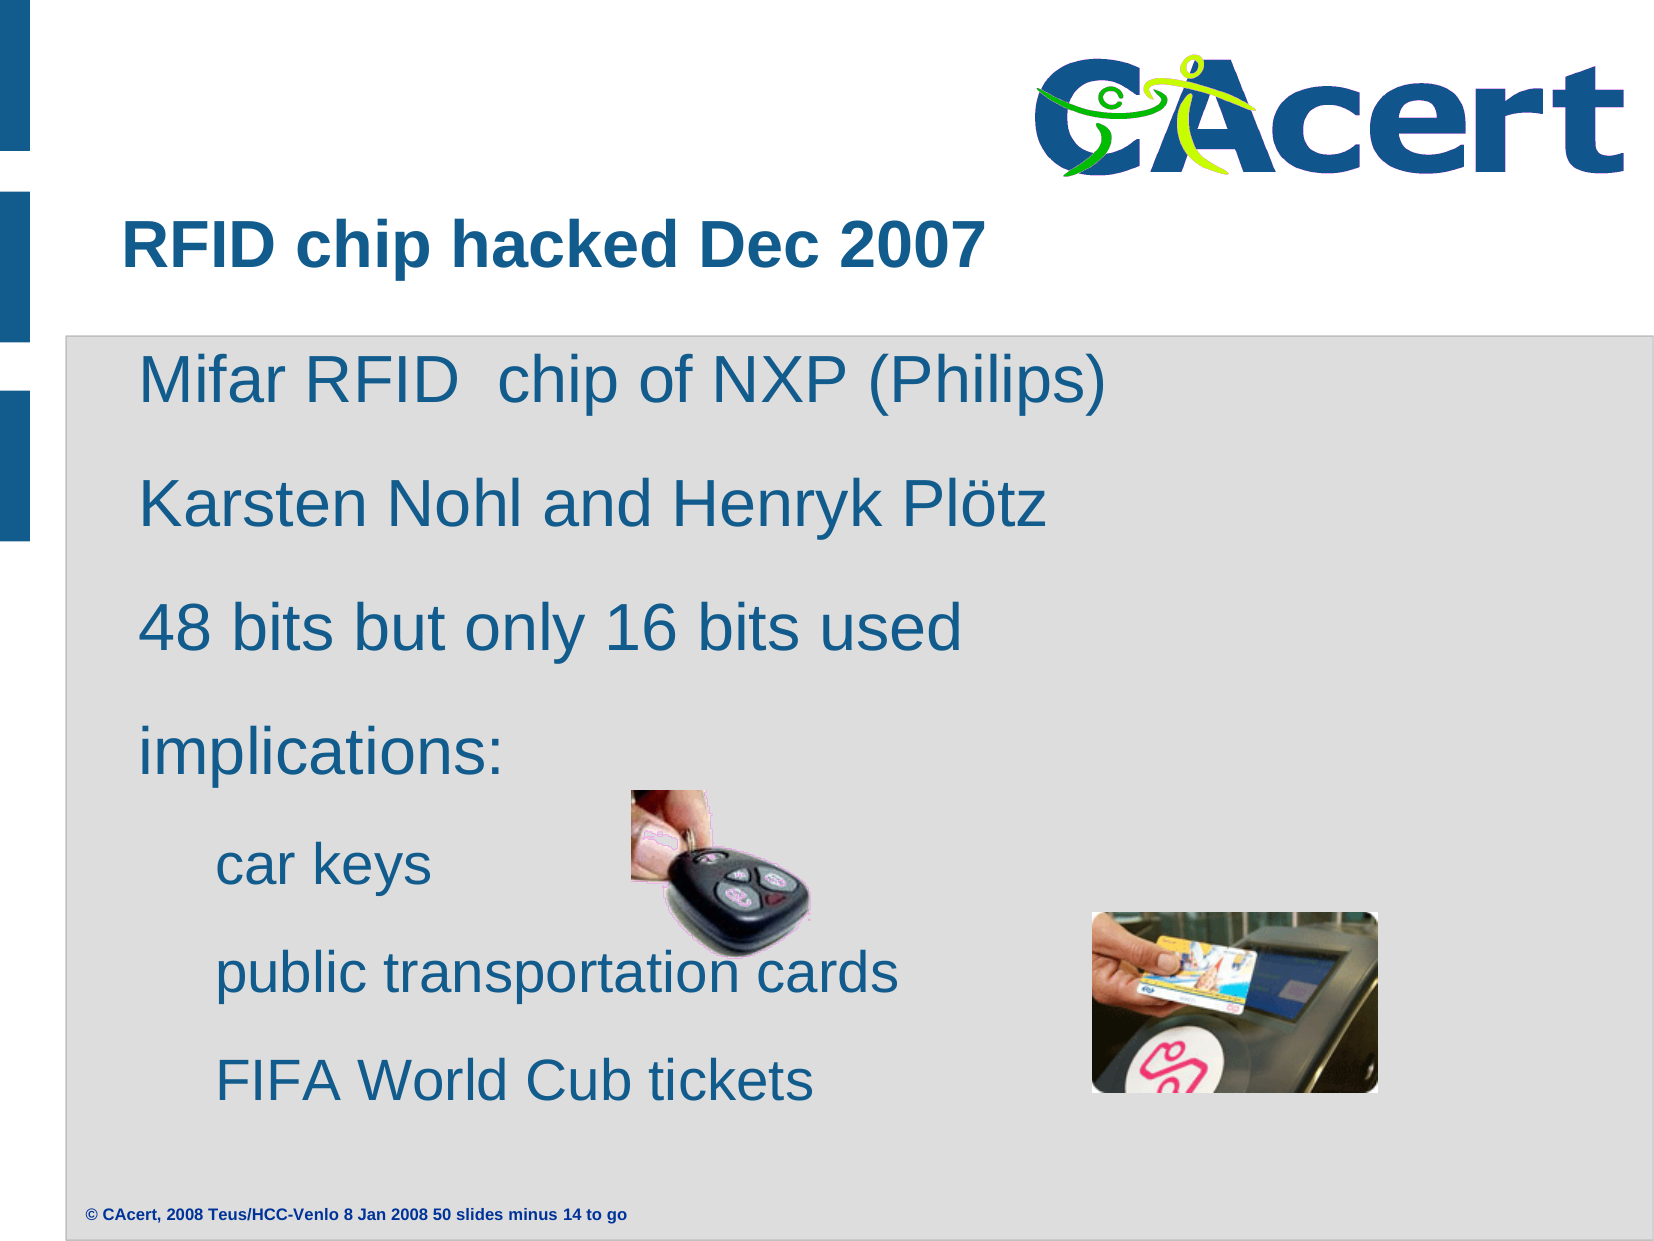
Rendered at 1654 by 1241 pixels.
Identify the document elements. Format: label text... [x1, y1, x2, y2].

picture [631, 790, 857, 975]
list Mifar RFID chip of NXP (Philips)‏ Karsten Nohl and Henryk Plötz 48 bits but only 16 bits used implications: car keys public transportation cards FIFA World Cub tickets [121, 344, 1595, 1238]
picture [1092, 912, 1378, 1093]
title RFID chip hacked Dec 2007 [121, 177, 1533, 316]
picture [1033, 53, 1625, 178]
